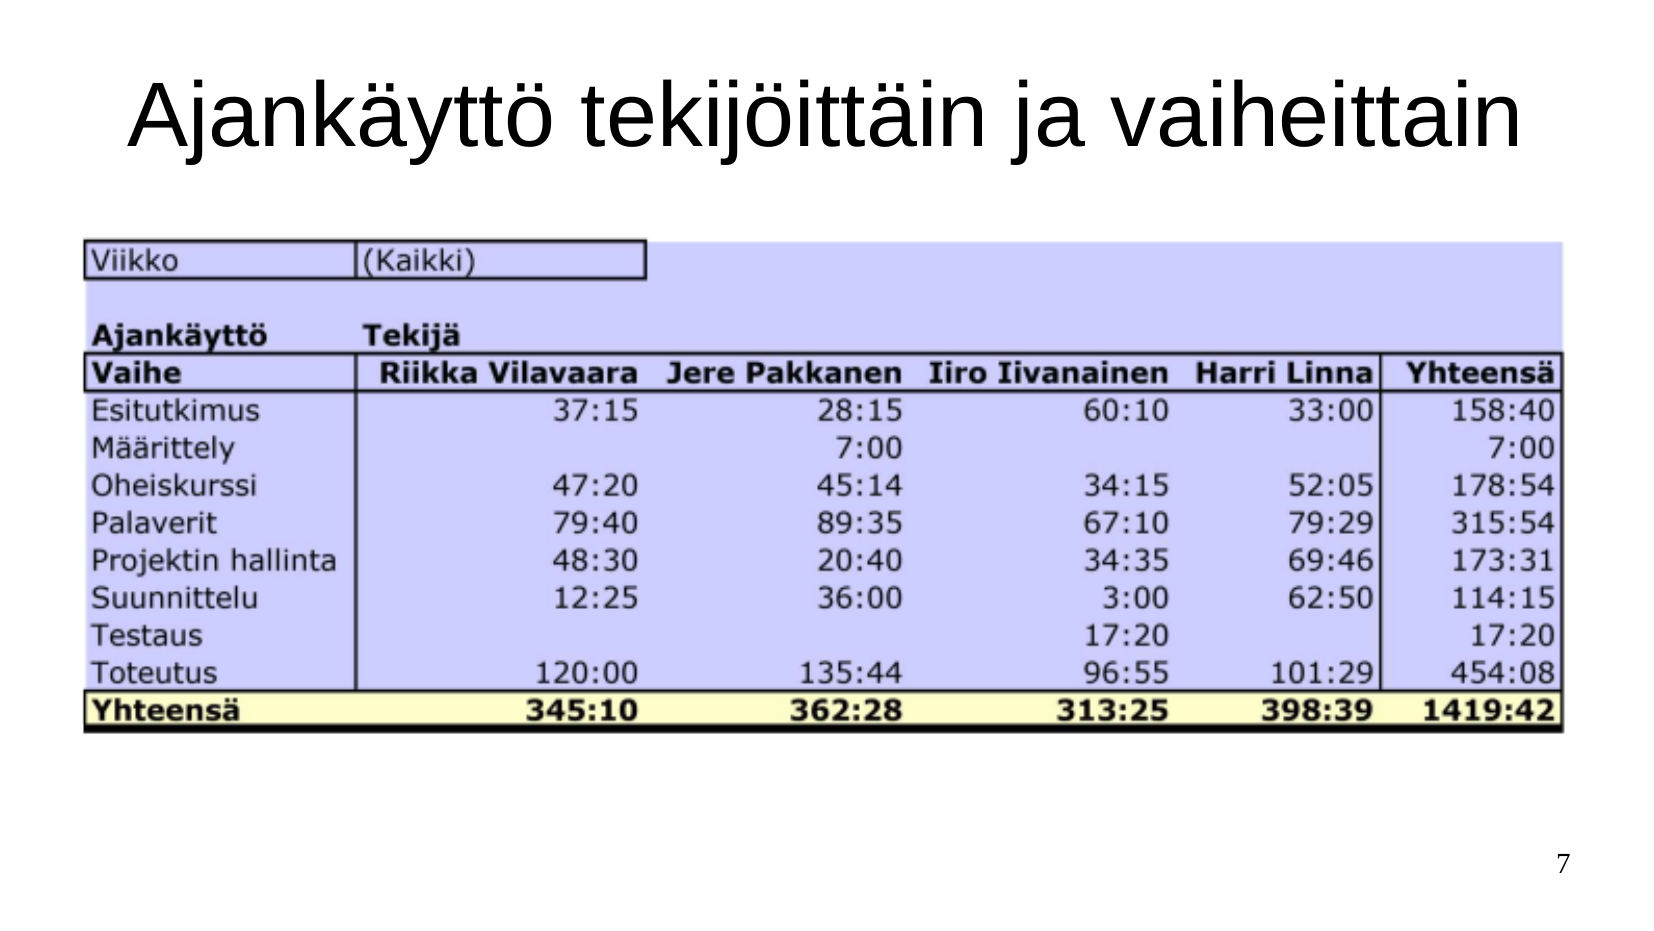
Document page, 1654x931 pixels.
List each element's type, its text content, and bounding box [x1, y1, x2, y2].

title Ajankäyttö tekijöittäin ja vaiheittain [82, 37, 1571, 193]
picture [82, 236, 1571, 738]
